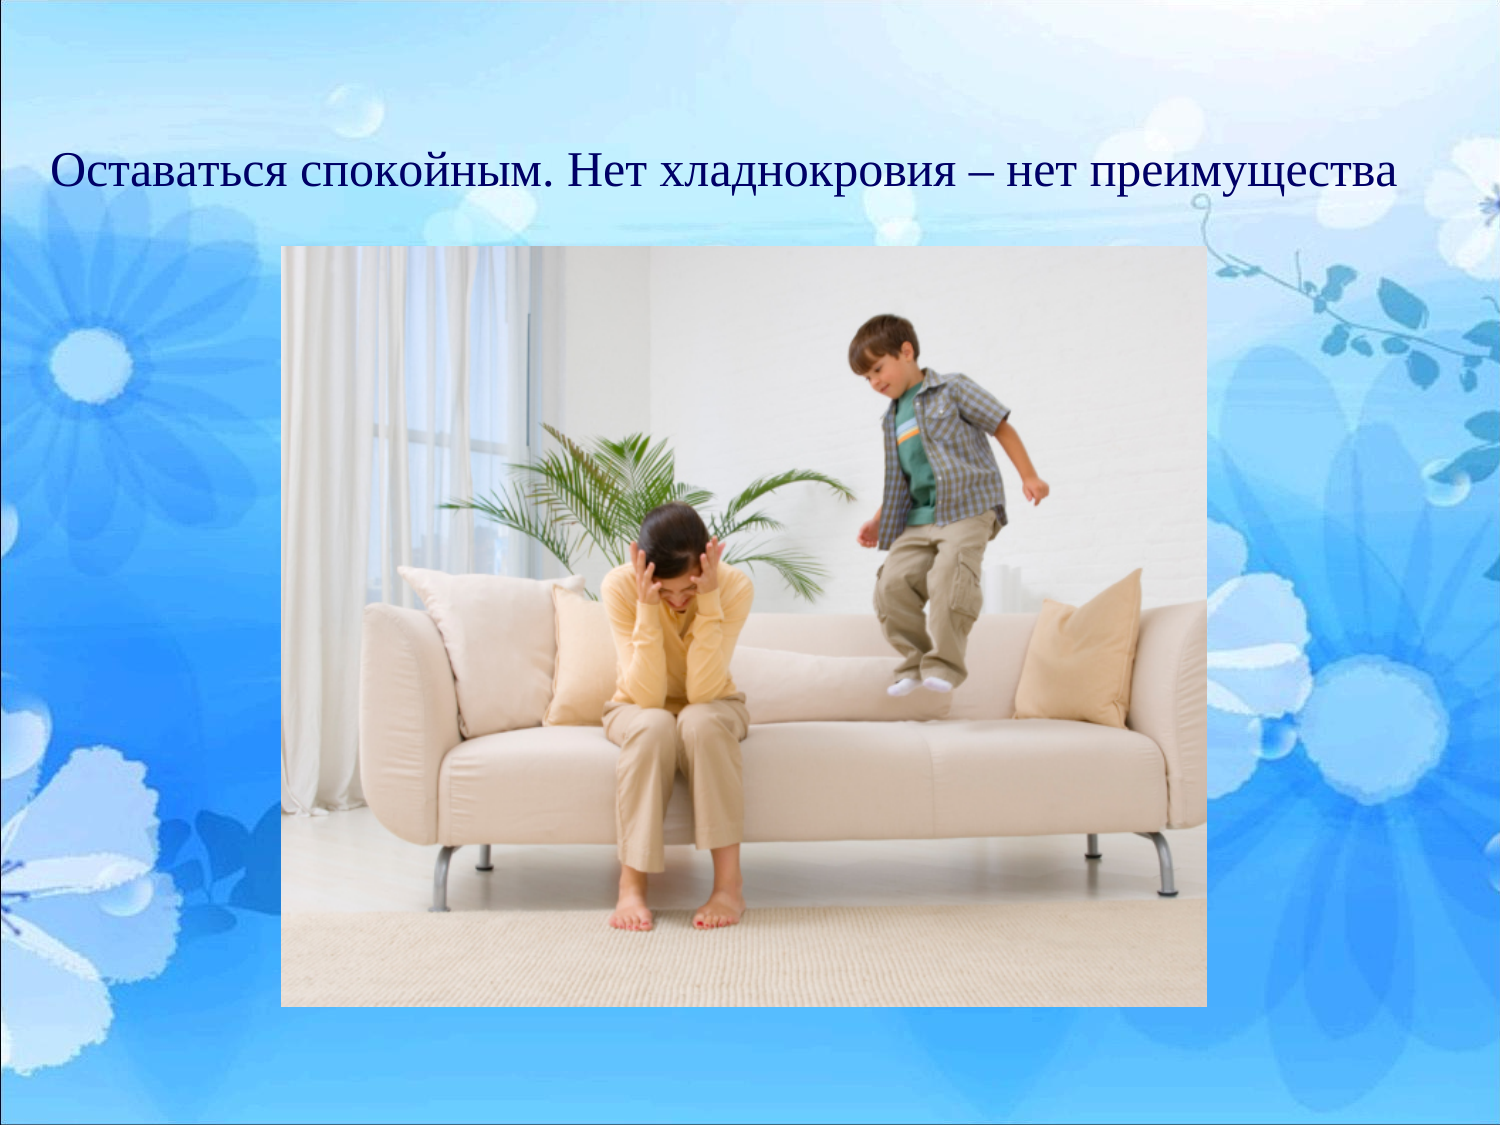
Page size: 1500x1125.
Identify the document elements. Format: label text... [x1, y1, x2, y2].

text_box Оставаться спокойным. Нет хладнокровия – нет преимущества [35, 128, 1430, 205]
picture [0, 0, 1500, 1125]
